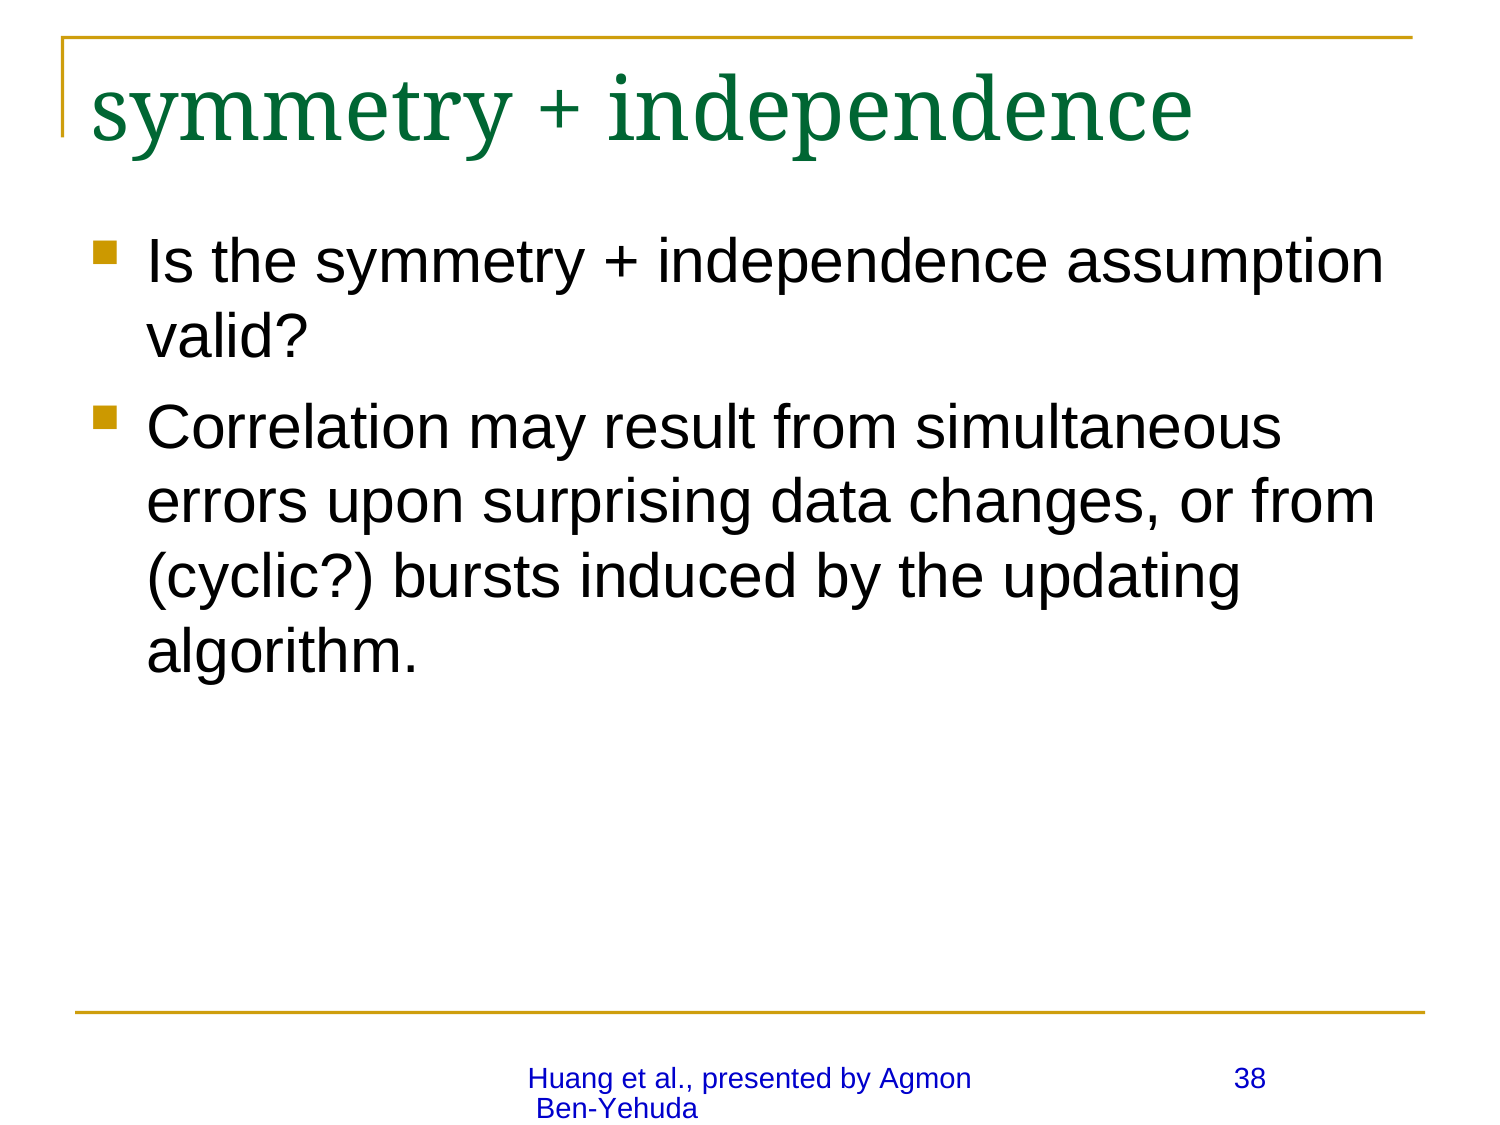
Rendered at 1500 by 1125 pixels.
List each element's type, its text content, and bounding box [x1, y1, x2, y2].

title symmetry + independence [75, 45, 1426, 212]
list Is the symmetry + independence assumption valid? Correlation may result from simultaneous errors upon surprising data changes, or from (cyclic?) bursts induced by the updating algorithm. [75, 212, 1426, 955]
